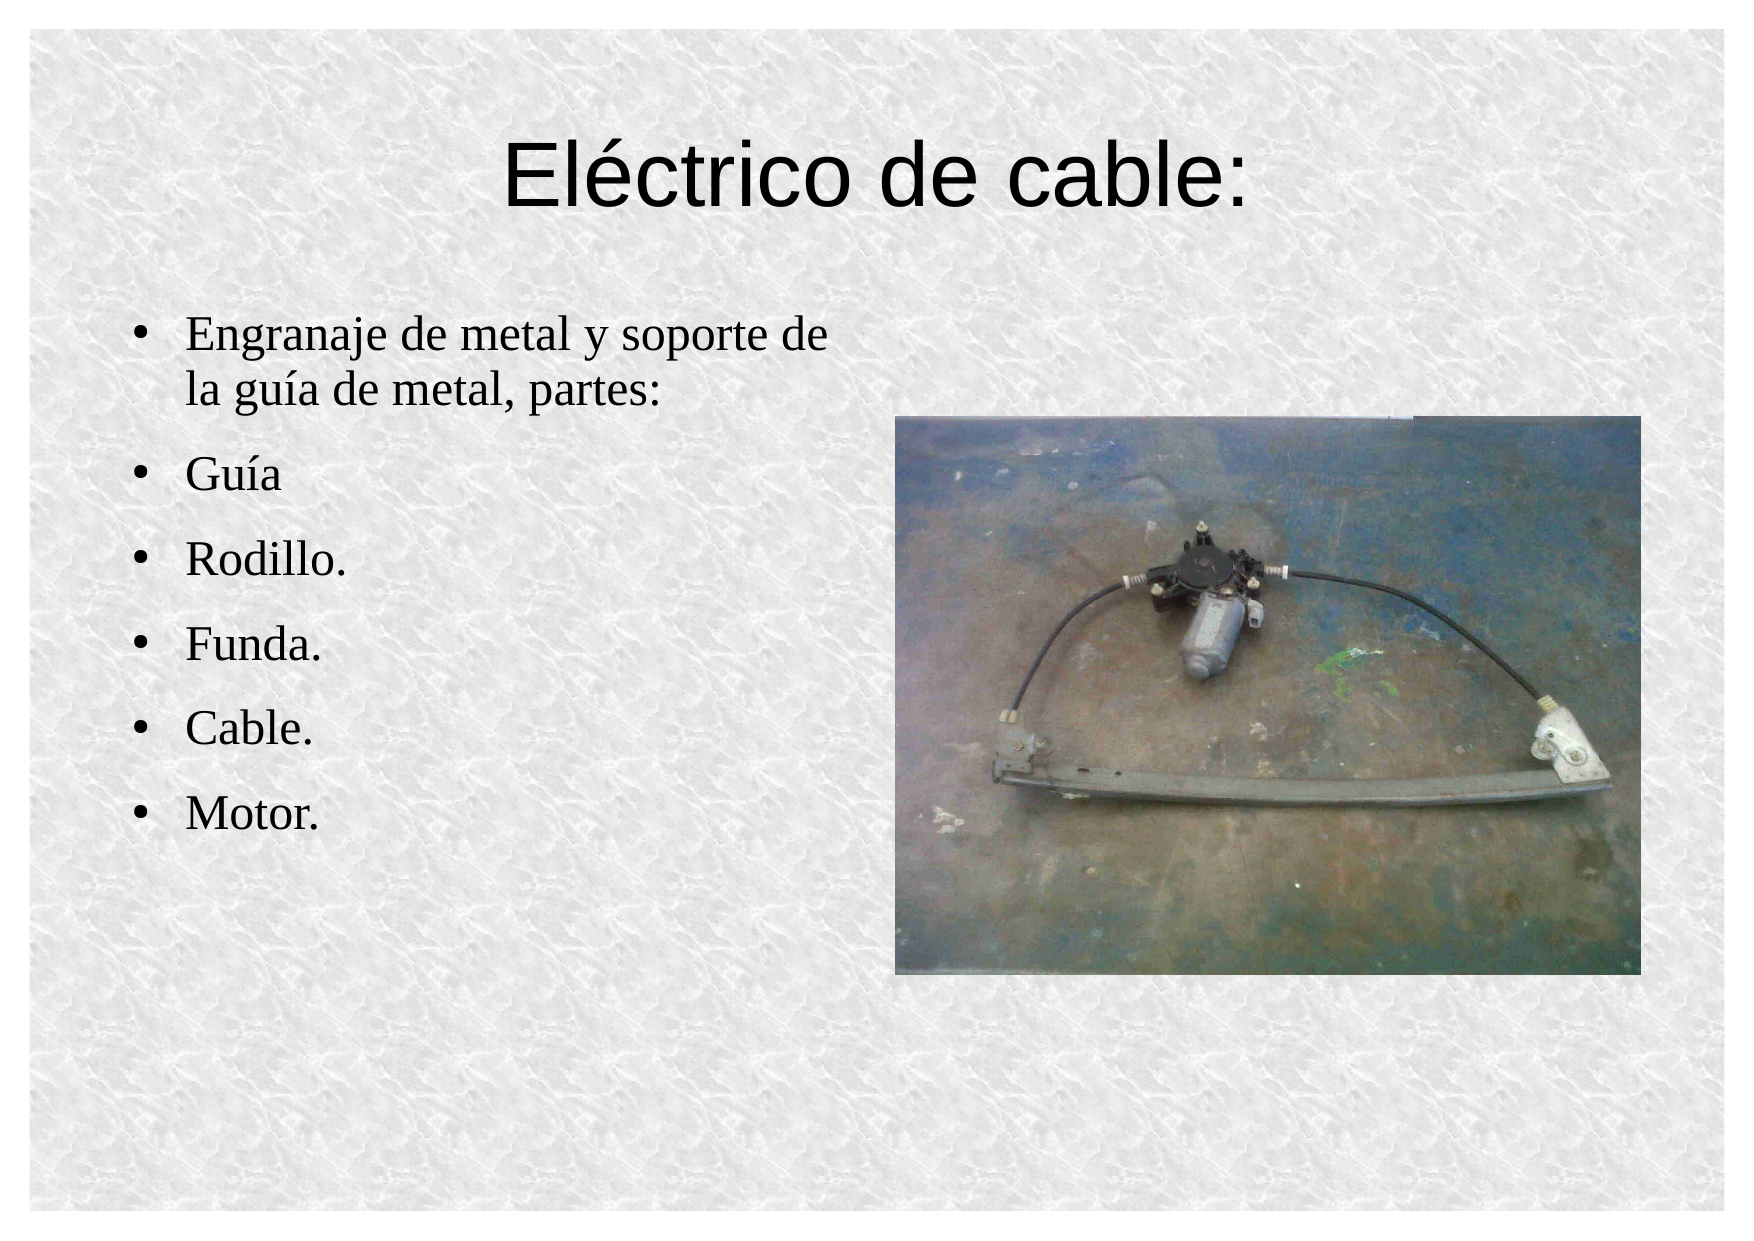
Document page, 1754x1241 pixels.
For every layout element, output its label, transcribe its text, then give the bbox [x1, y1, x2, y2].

title Eléctrico de cable: [114, 76, 1640, 274]
picture [29, 29, 1725, 1211]
list Engranaje de metal y soporte de la guía de metal, partes: Guía Rodillo. Funda. Cable. Motor. [114, 305, 859, 1086]
